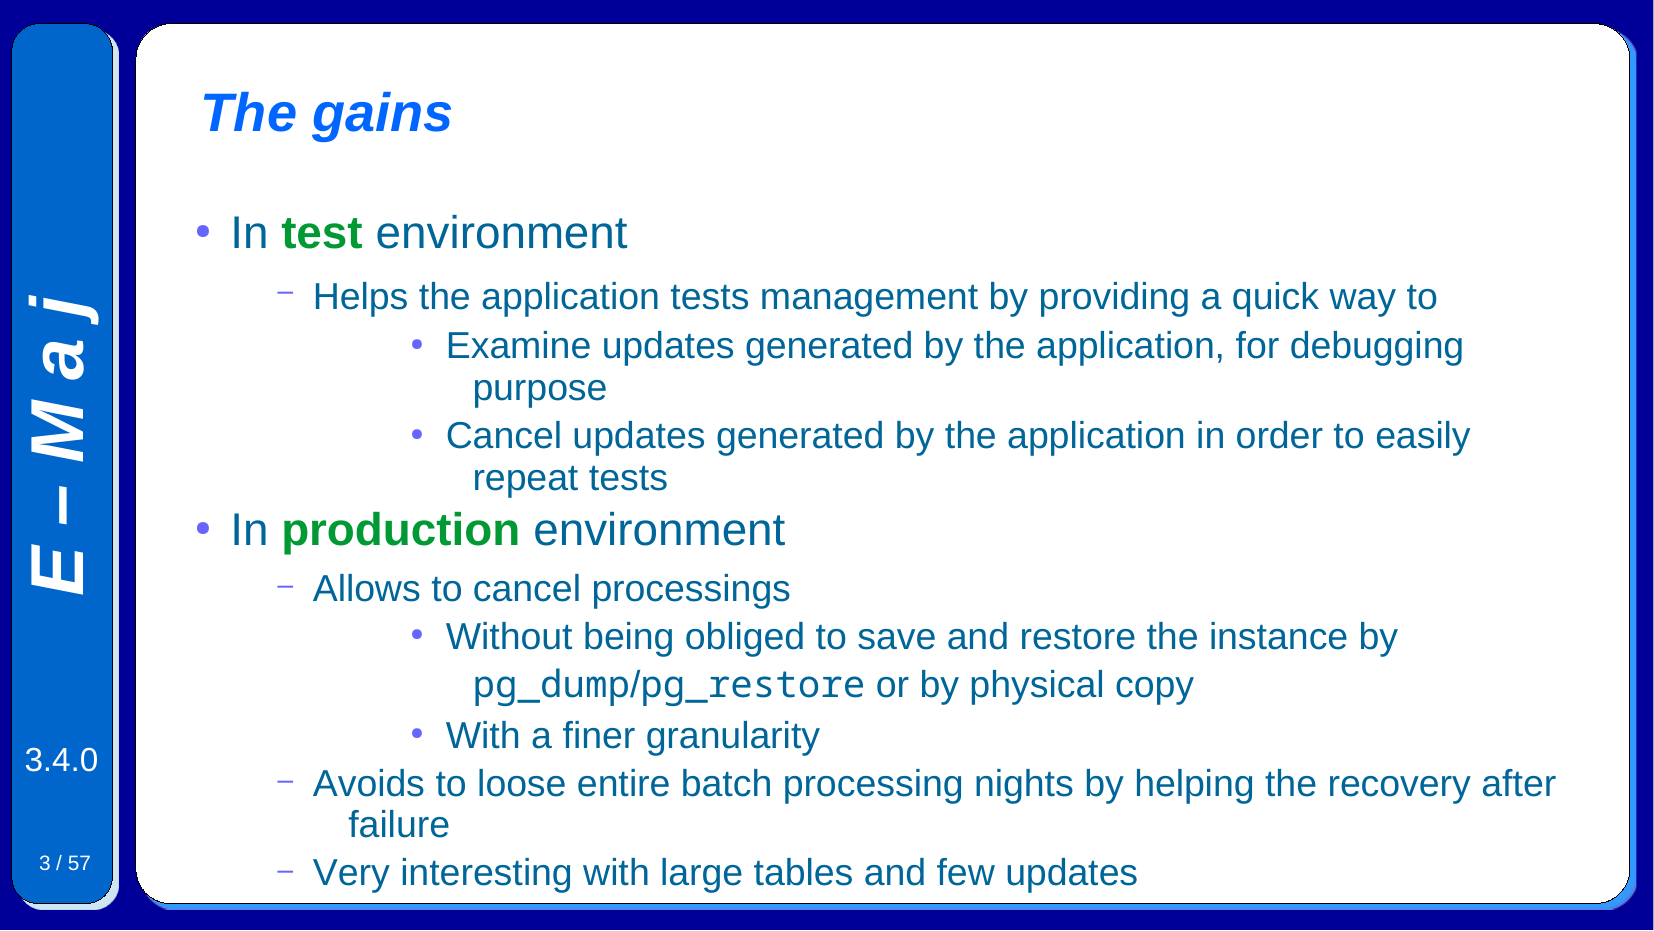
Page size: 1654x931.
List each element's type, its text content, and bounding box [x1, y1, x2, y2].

list In test environment Helps the application tests management by providing a quick way to Examine updates generated by the application, for debugging purpose Cancel updates generated by the application in order to easily repeat tests In production environment Allows to cancel processings Without being obliged to save and restore the instance by pg_dump/pg_restore or by physical copy With a finer granularity Avoids to loose entire batch processing nights by helping the recovery after failure Very interesting with large tables and few updates [177, 206, 1587, 889]
title The gains [200, 34, 1575, 191]
